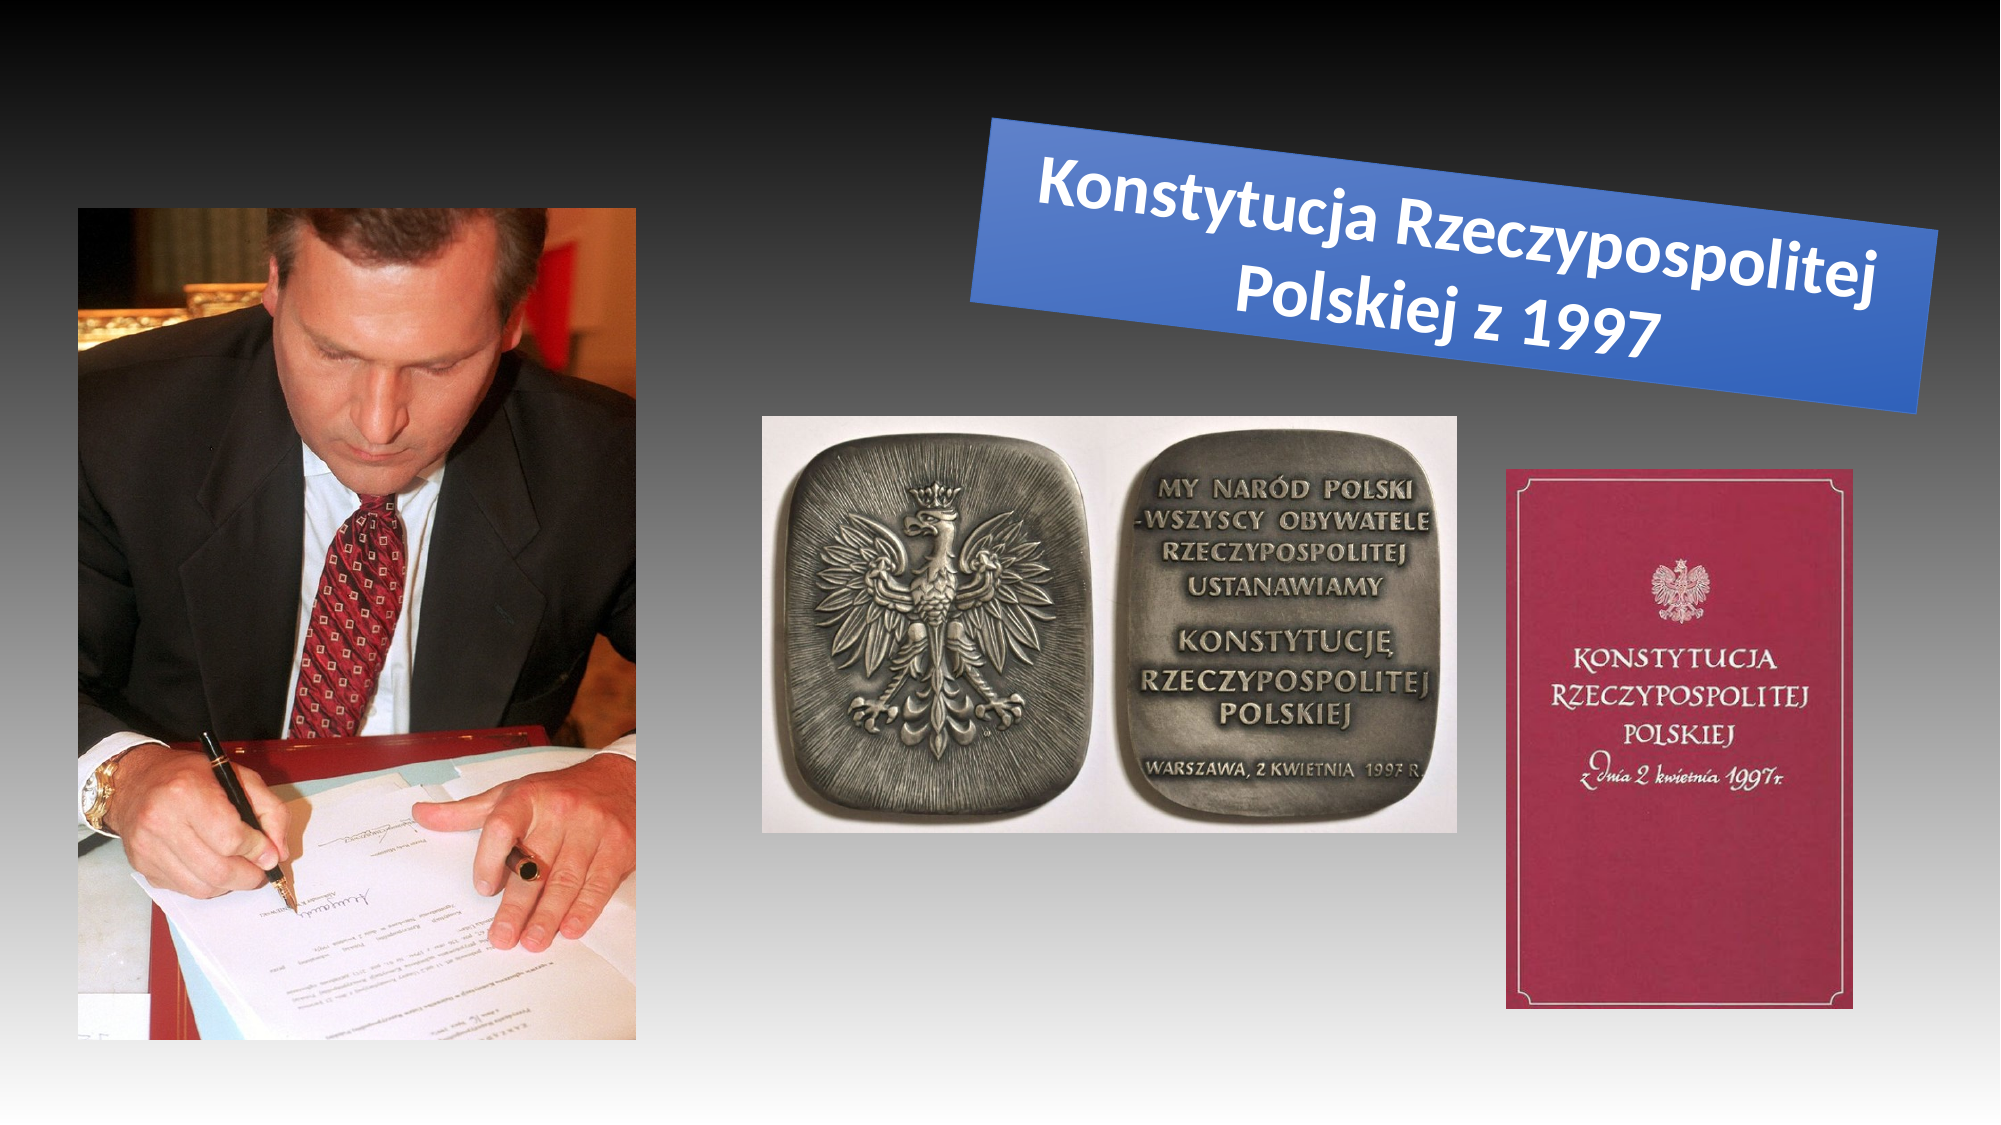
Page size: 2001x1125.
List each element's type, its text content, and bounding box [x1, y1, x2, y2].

picture [78, 208, 636, 1040]
picture [1506, 469, 1853, 1009]
text_box Konstytucja Rzeczypospolitej Polskiej z 1997 [970, 118, 1938, 414]
picture [762, 416, 1457, 833]
